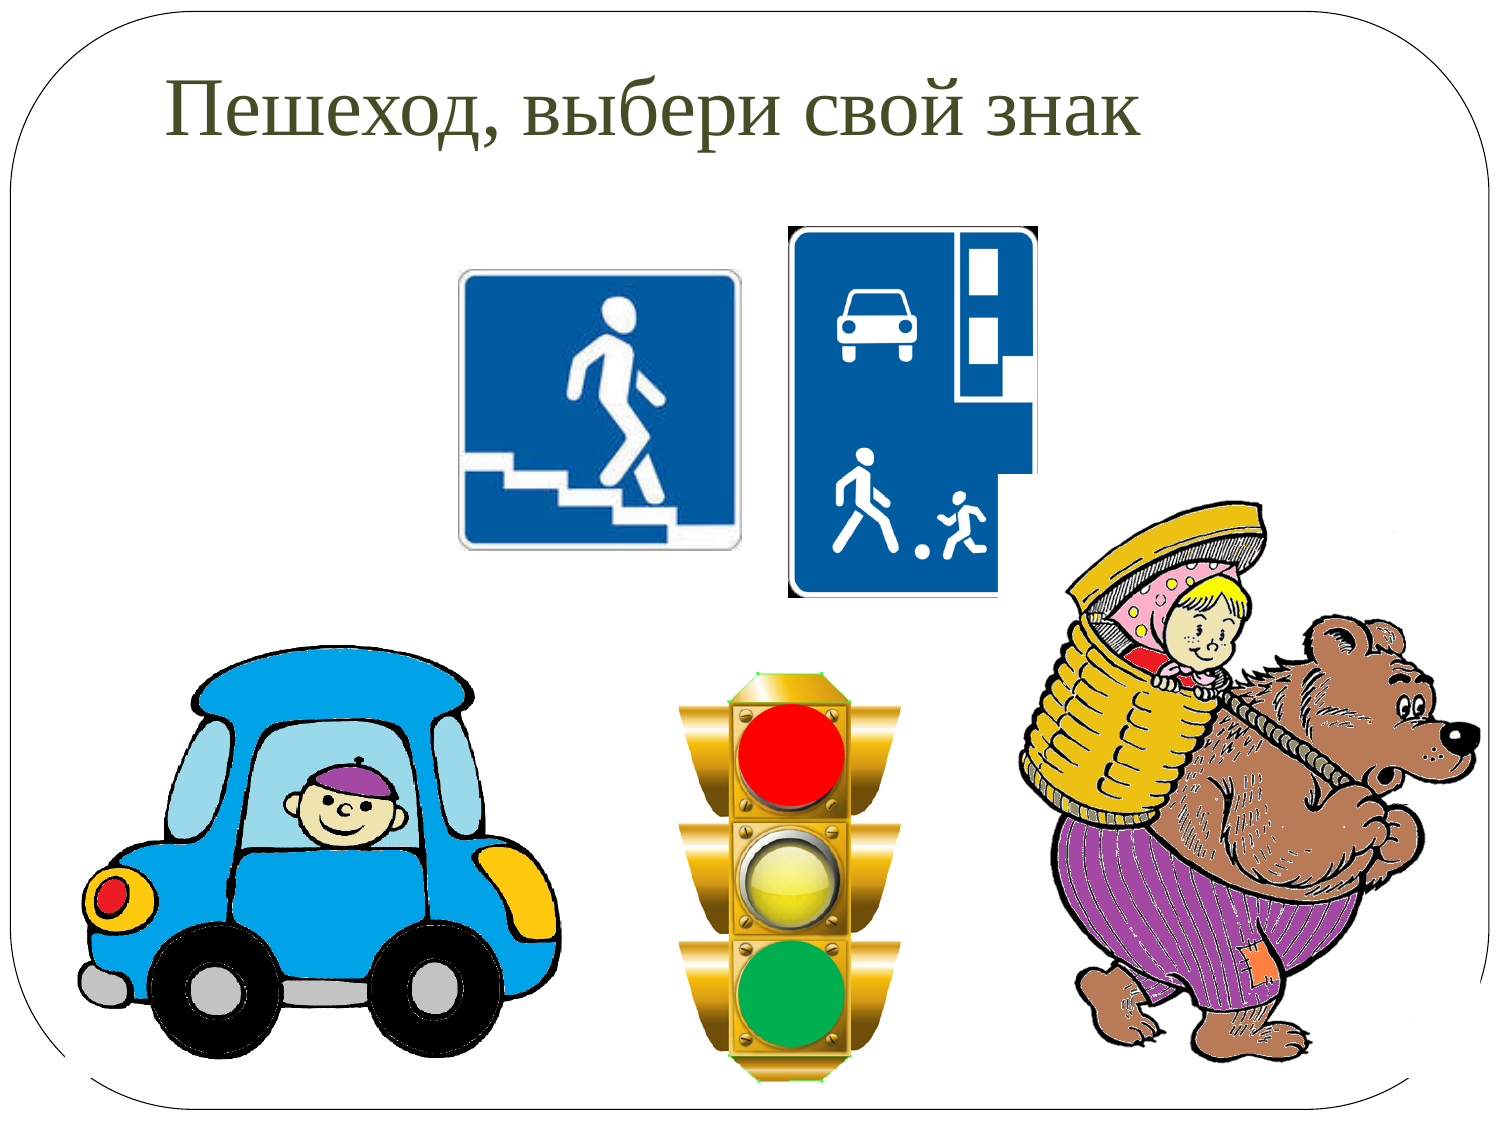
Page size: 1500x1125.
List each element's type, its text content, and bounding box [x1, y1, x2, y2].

picture [64, 622, 590, 1078]
text_box [738, 704, 845, 806]
title Пешеход, выбери свой знак [150, 45, 1425, 233]
picture [658, 655, 923, 1091]
picture [458, 269, 742, 551]
picture [788, 233, 1481, 1079]
text_box [738, 940, 845, 1047]
